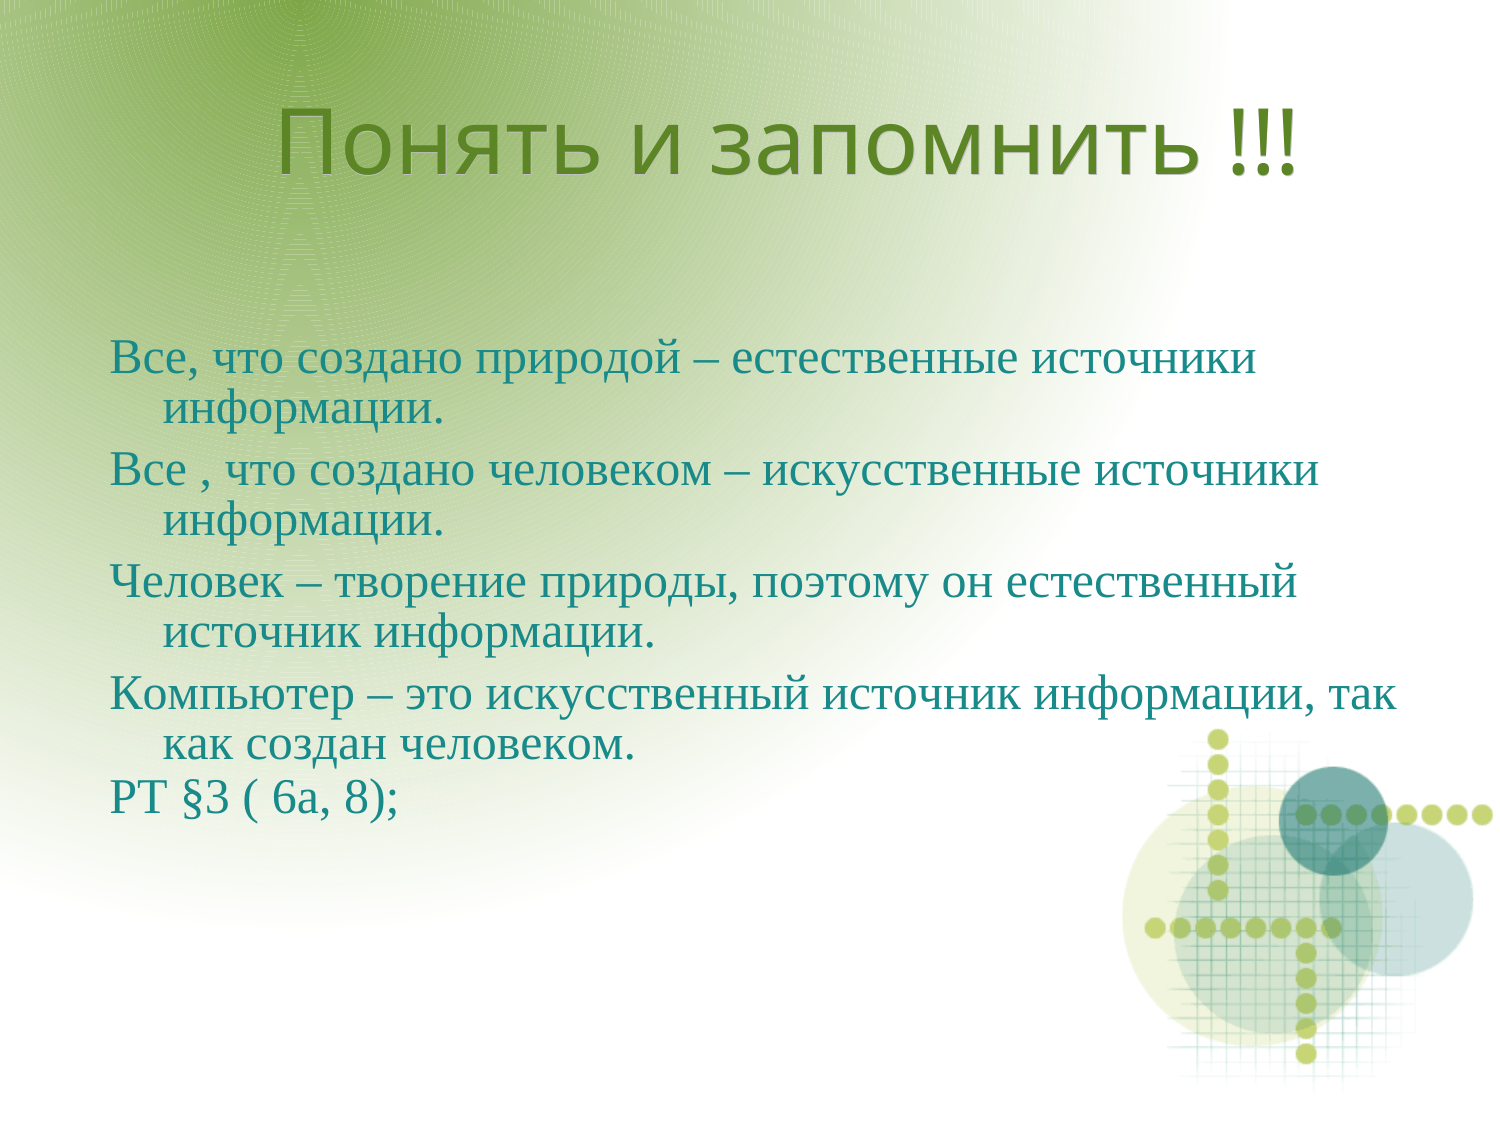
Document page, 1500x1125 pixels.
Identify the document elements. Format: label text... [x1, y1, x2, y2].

title Понять и запомнить !!! [150, 45, 1426, 234]
list Все, что создано природой – естественные источники информации. Все , что создано человеком – искусственные источники информации. Человек – творение природы, поэтому он естественный источник информации. Компьютер – это искусственный источник информации, так как создан человеком. РТ §3 ( 6а, 8); [76, 326, 1427, 1064]
picture [1110, 718, 1500, 1098]
